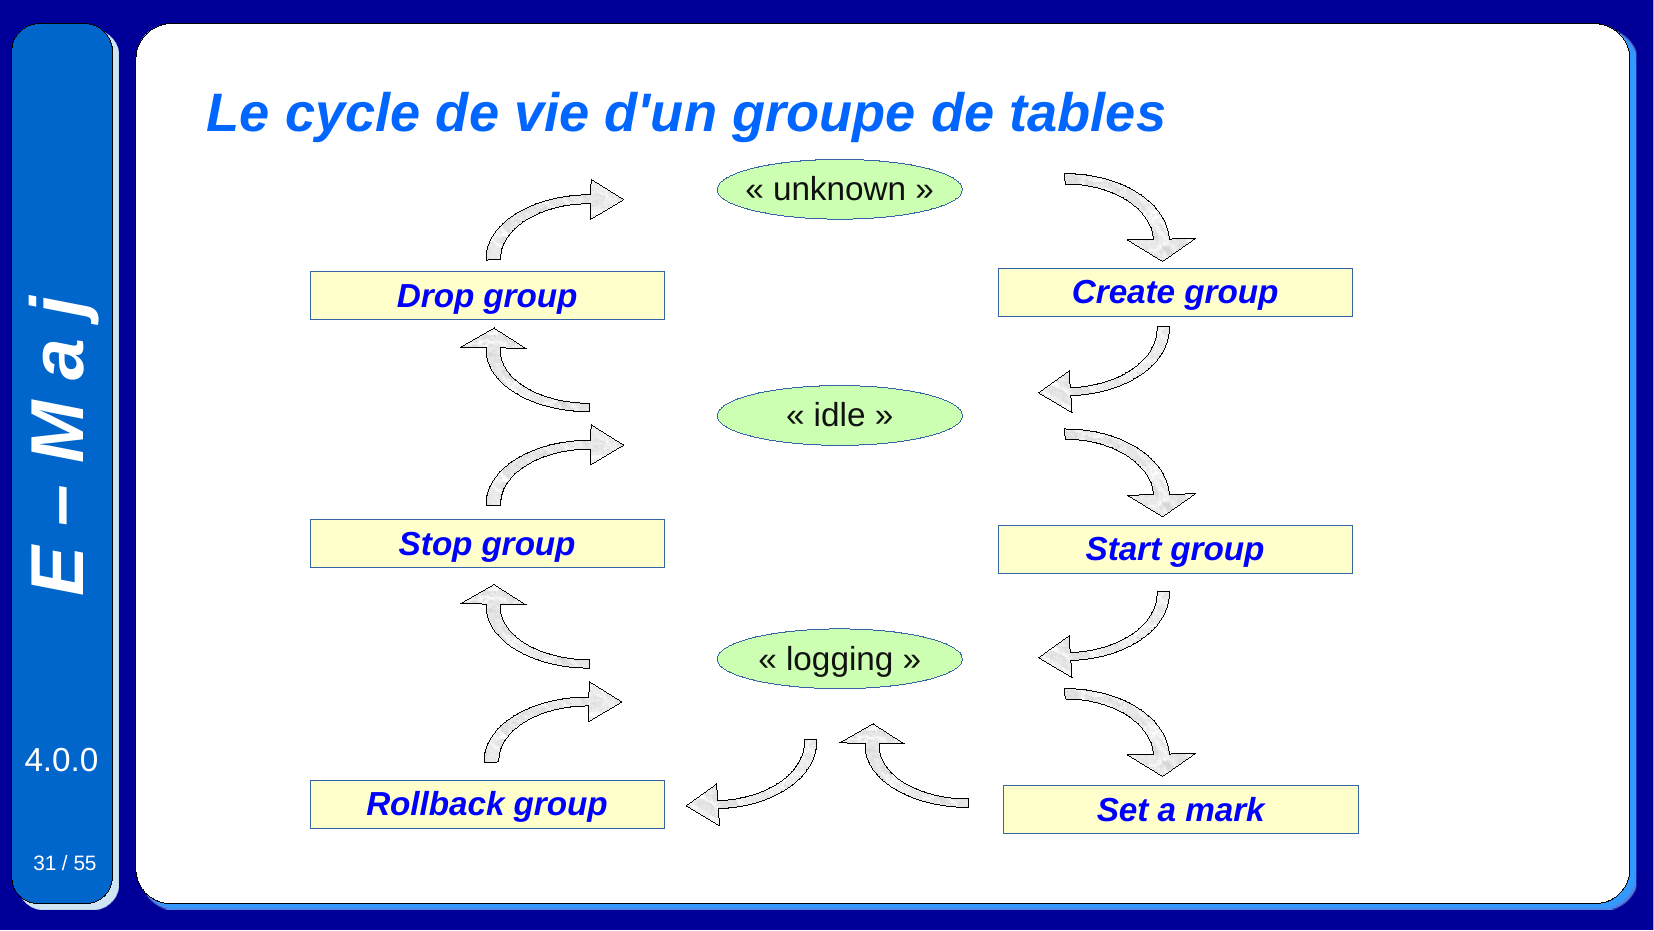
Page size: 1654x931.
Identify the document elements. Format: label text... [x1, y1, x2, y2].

text_box Stop group [310, 519, 665, 568]
text_box [1064, 173, 1196, 262]
text_box [460, 584, 590, 669]
text_box Start group [998, 525, 1353, 574]
text_box Set a mark [1003, 785, 1359, 834]
title Le cycle de vie d'un groupe de tables [206, 34, 1593, 191]
text_box Rollback group [310, 780, 665, 829]
text_box « idle » [717, 385, 963, 446]
text_box « unknown » [717, 159, 963, 220]
text_box [1038, 326, 1170, 413]
text_box [486, 424, 624, 506]
text_box [1064, 688, 1196, 777]
text_box [686, 739, 817, 826]
text_box « logging » [717, 628, 963, 689]
text_box [460, 327, 590, 412]
text_box [486, 179, 624, 261]
text_box Create group [998, 268, 1353, 317]
text_box [1038, 591, 1170, 678]
text_box [1064, 428, 1196, 517]
text_box [484, 681, 622, 763]
text_box [839, 723, 969, 808]
text_box Drop group [310, 271, 665, 320]
